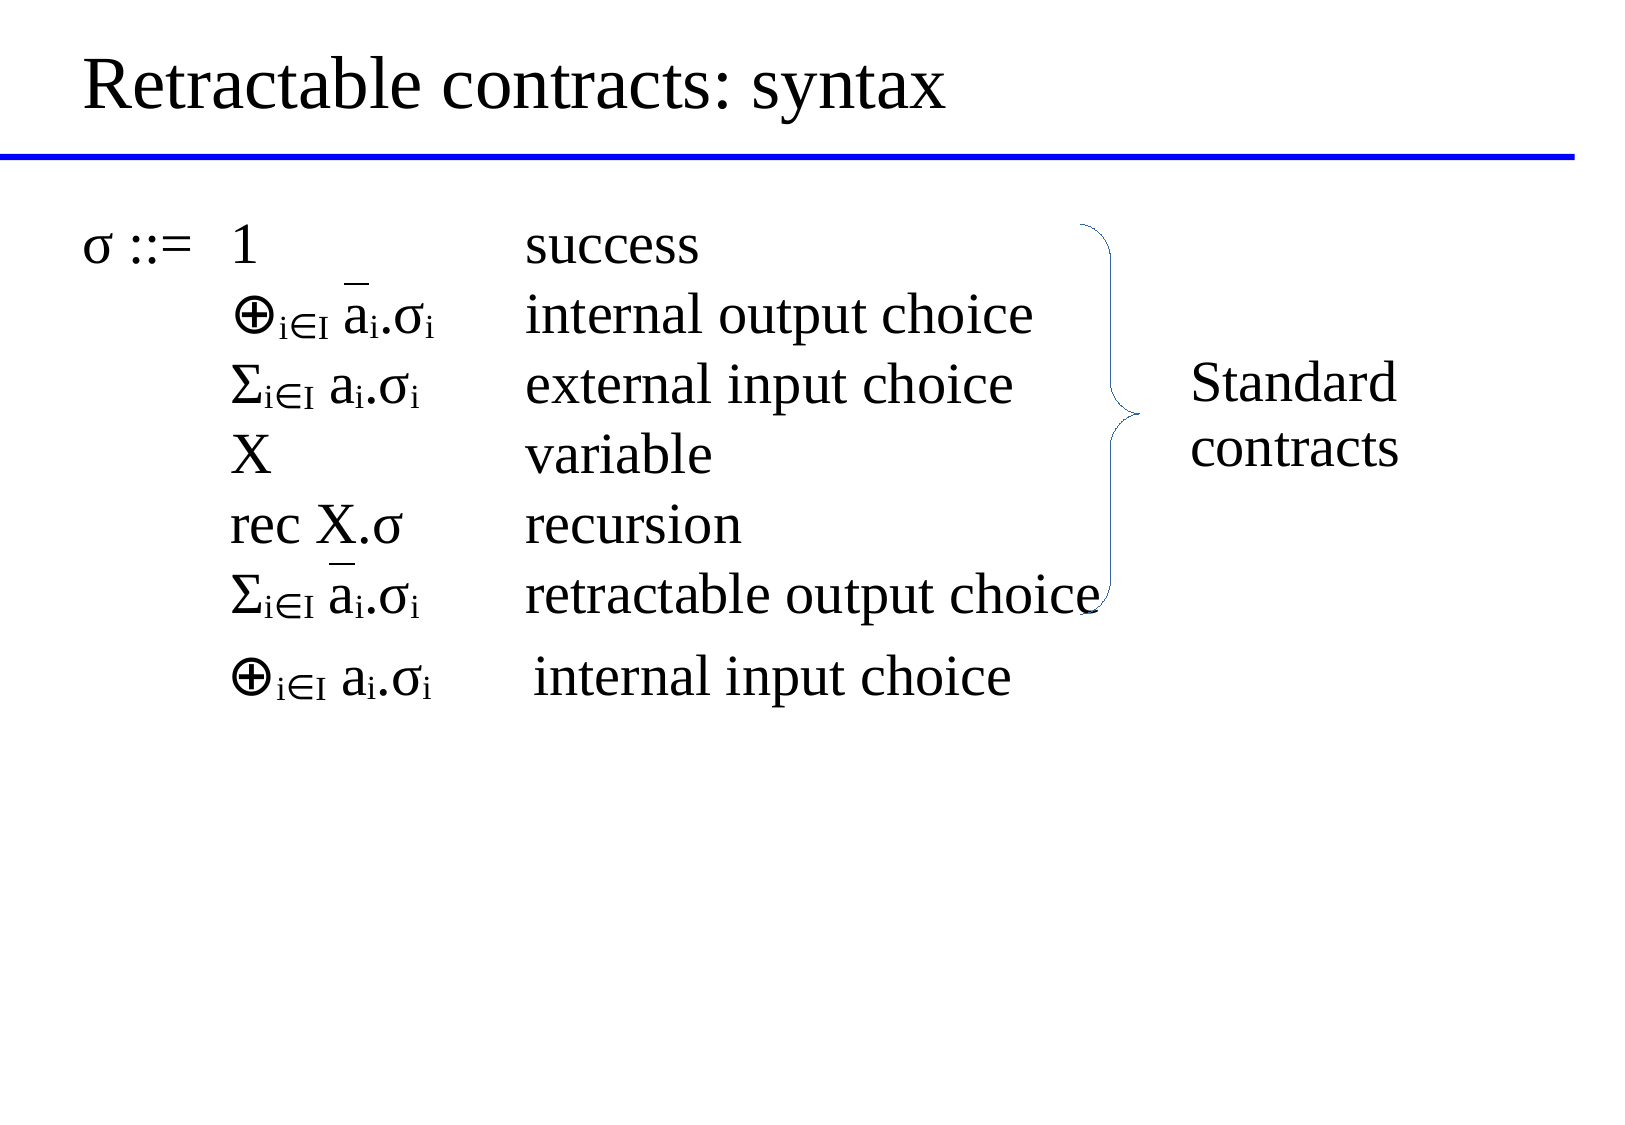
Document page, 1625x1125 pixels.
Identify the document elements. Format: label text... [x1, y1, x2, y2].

title Retractable contracts: syntax [67, 27, 1544, 131]
list σ ::= 1 success ⊕i∈I ai.σi internal output choice Σi∈I ai.σi external input choice X variable rec X.σ recursion Σi∈I ai.σi retractable output choice ⊕i∈I ai.σi internal input choice [67, 198, 1478, 1061]
text_box Standard contracts [1175, 342, 1416, 487]
